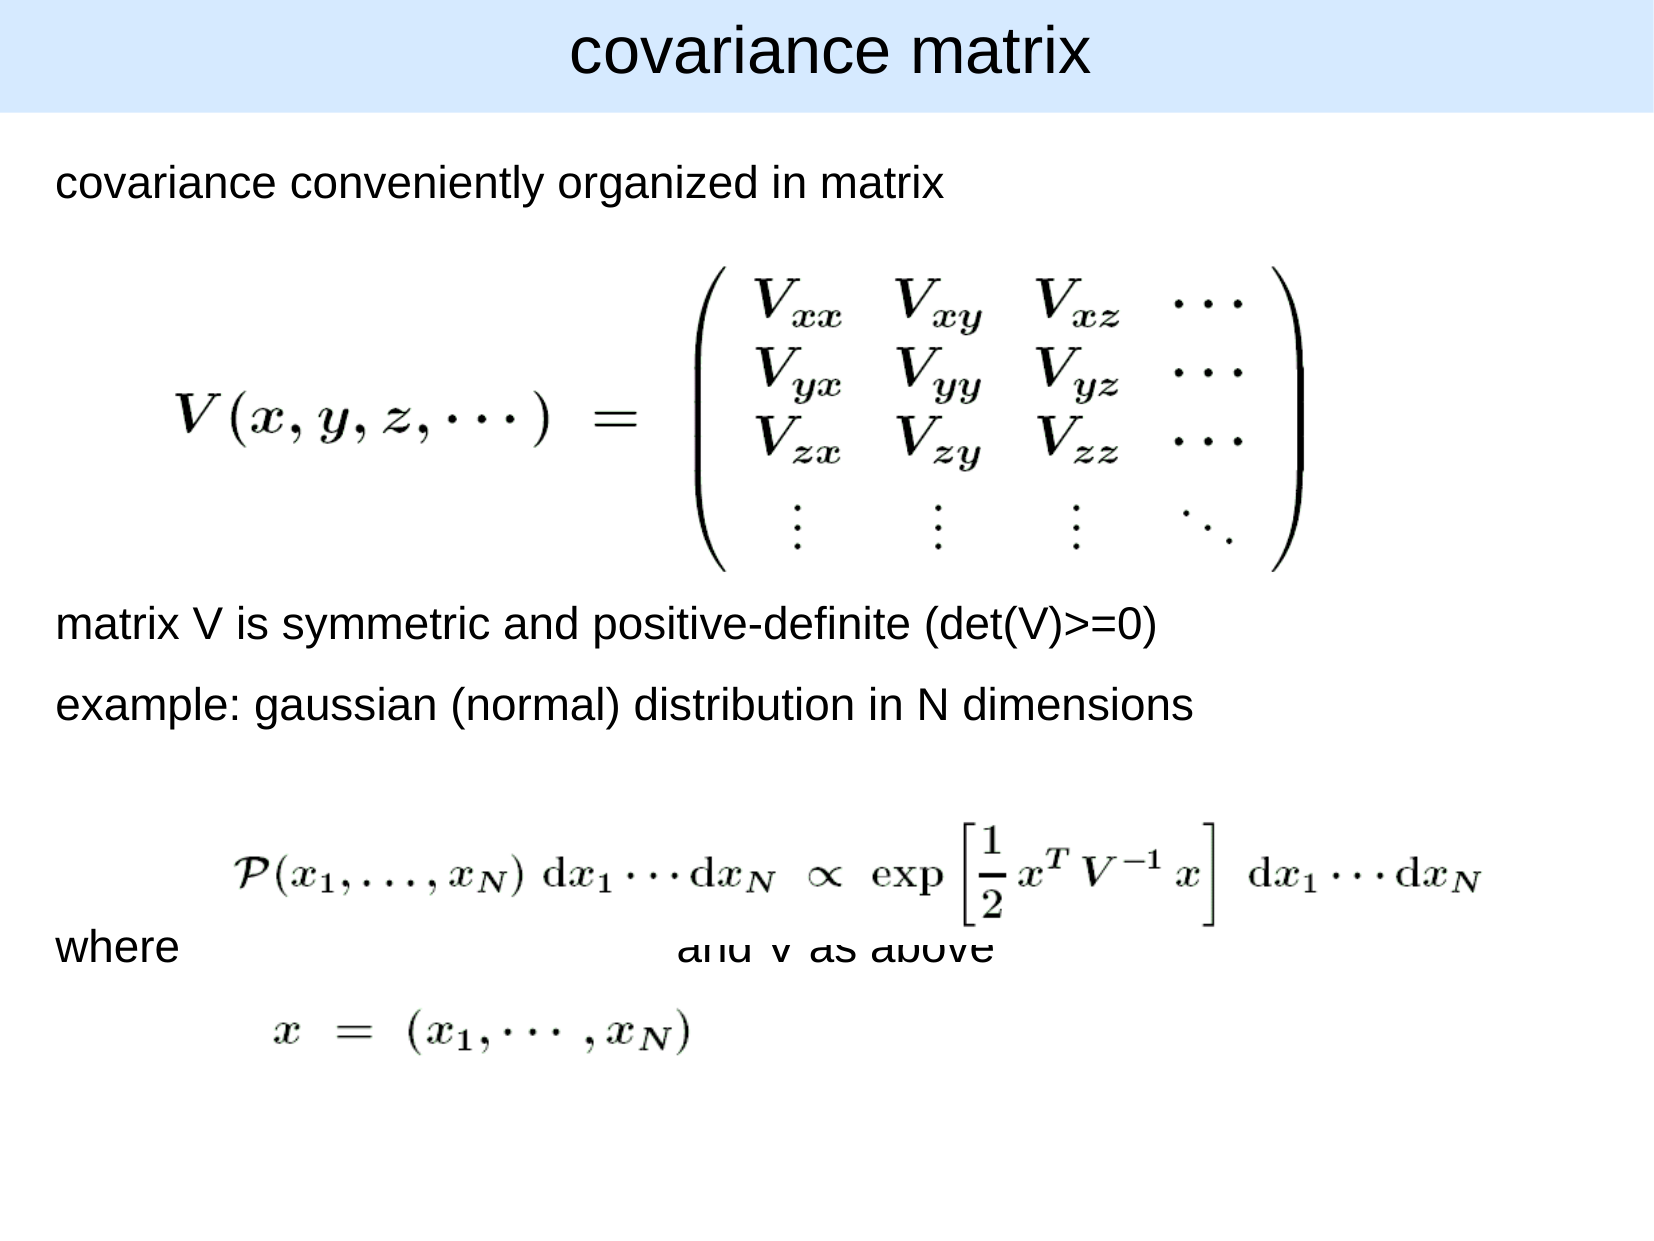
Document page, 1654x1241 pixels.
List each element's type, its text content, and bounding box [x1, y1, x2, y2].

list matrix V is symmetric and positive-definite (det(V)>=0) example: gaussian (normal) distribution in N dimensions where and V as above [37, 598, 1613, 1057]
picture [256, 984, 707, 1070]
title covariance matrix [86, 0, 1576, 101]
picture [150, 219, 1351, 598]
list covariance conveniently organized in matrix [37, 156, 1613, 226]
picture [219, 806, 1495, 946]
